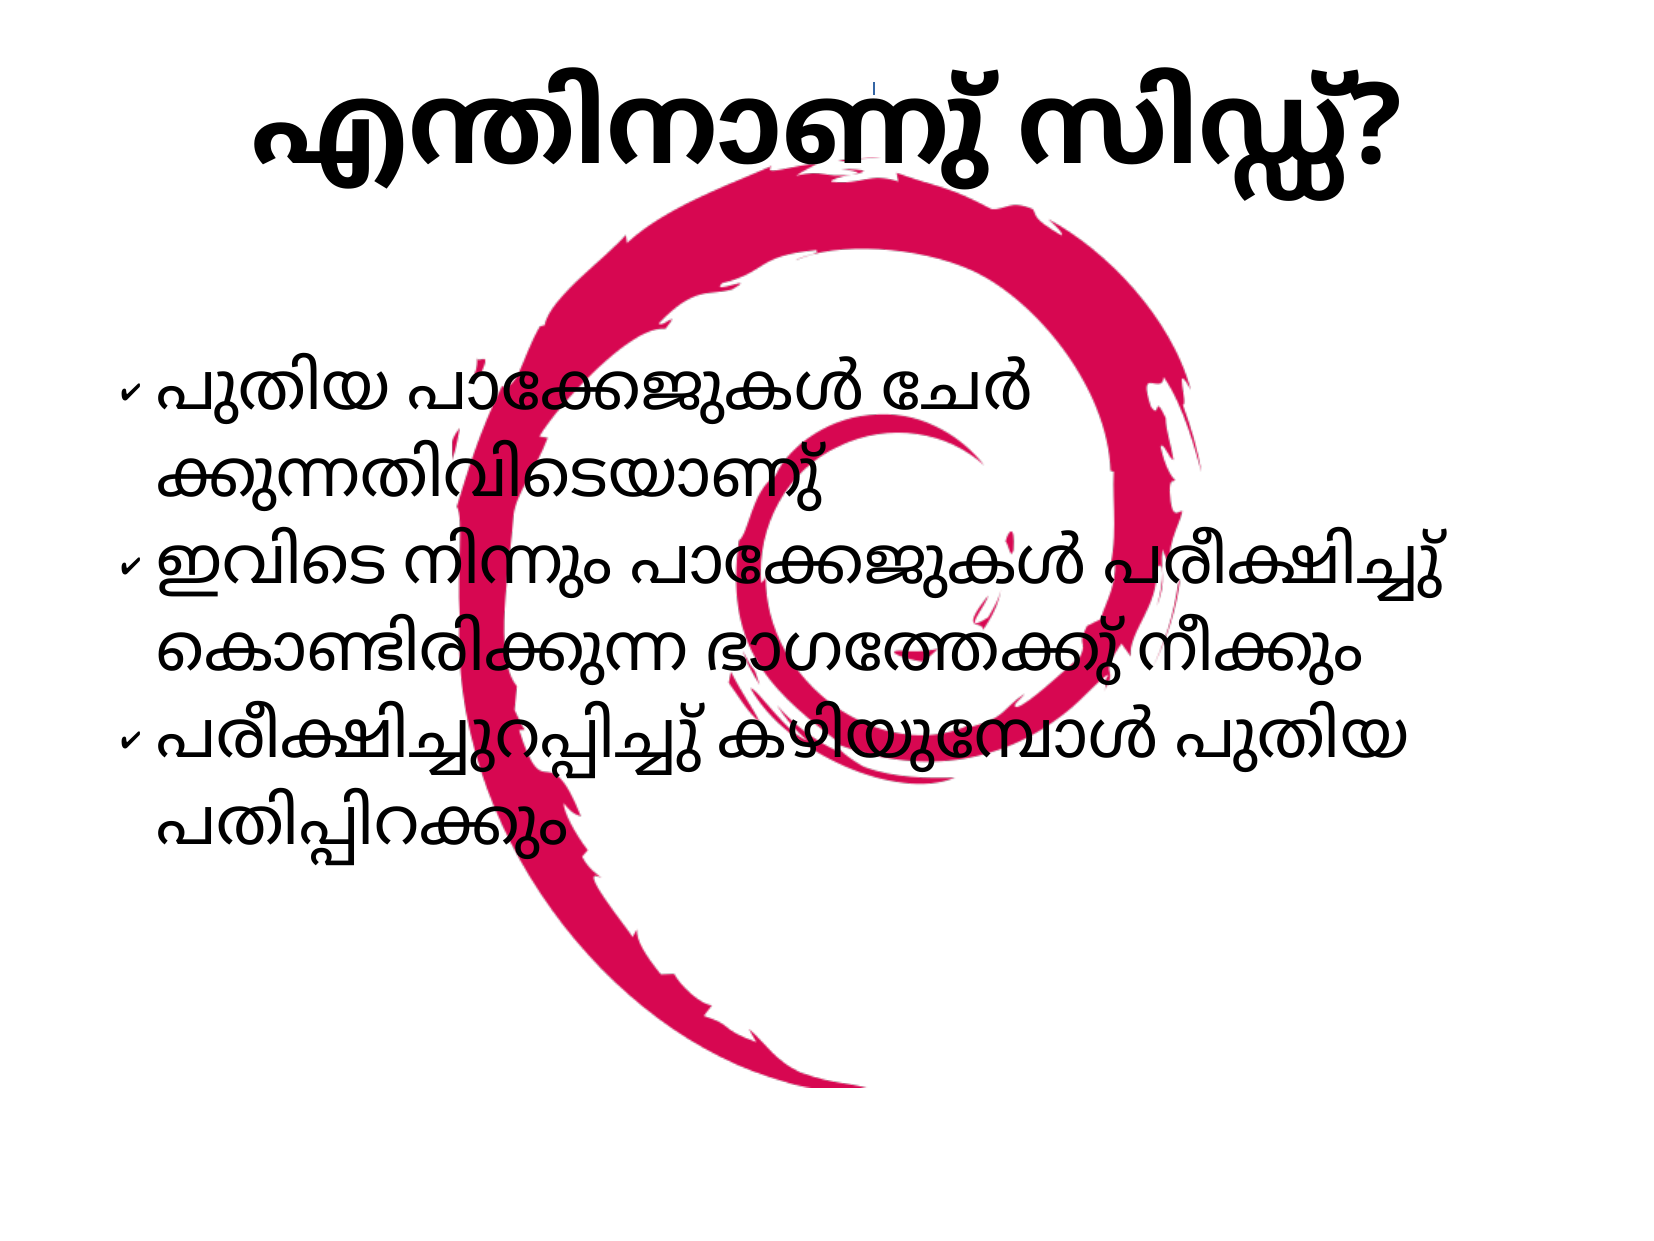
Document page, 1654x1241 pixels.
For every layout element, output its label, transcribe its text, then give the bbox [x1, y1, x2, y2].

picture [0, 157, 1654, 1088]
text_box എന്തിനാണു് സിഡ്ഡ്? [94, 35, 1560, 331]
text_box പുതിയ പാക്കേജുകള്‍ ചേര്‍ക്കുന്നതിവിടെയാണു് ഇവിടെ നിന്നും പാക്കേജുകള്‍ പരീക്ഷിച്ചു് കൊണ്ടിരിക്കുന്ന ഭാഗത്തേക്കു് നീക്കും പരീക്ഷിച്ചുറപ്പിച്ചു് കഴിയുമ്പോള്‍ പുതിയ പതിപ്പിറക്കും [106, 342, 1465, 762]
